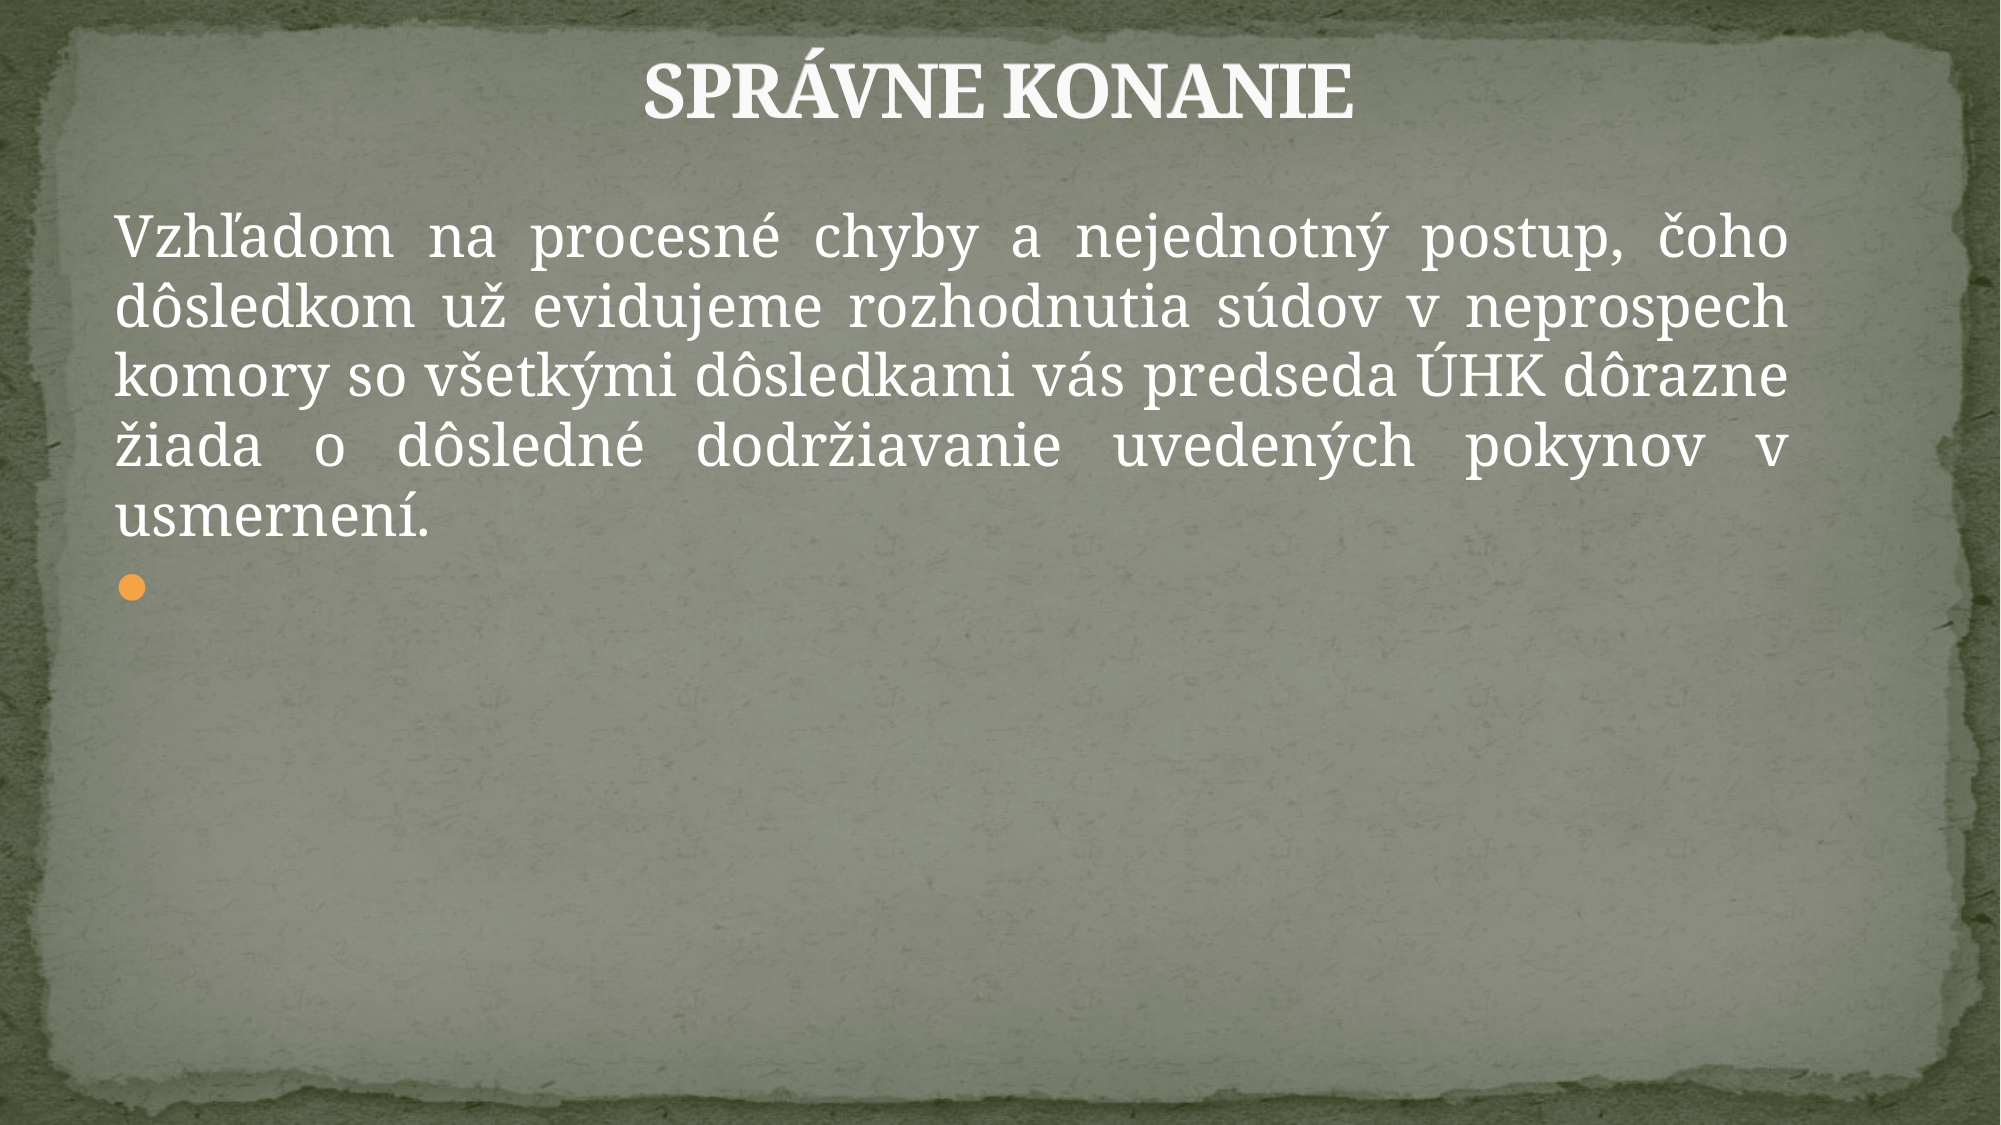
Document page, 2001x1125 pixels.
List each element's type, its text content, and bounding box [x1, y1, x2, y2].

title SPRÁVNE KONANIE [99, 24, 1900, 141]
list Vzhľadom na procesné chyby a nejednotný postup, čoho dôsledkom už evidujeme rozhodnutia súdov v neprospech komory so všetkými dôsledkami vás predseda ÚHK dôrazne žiada o dôsledné dodržiavanie uvedených pokynov v usmernení. [99, 191, 1900, 1116]
